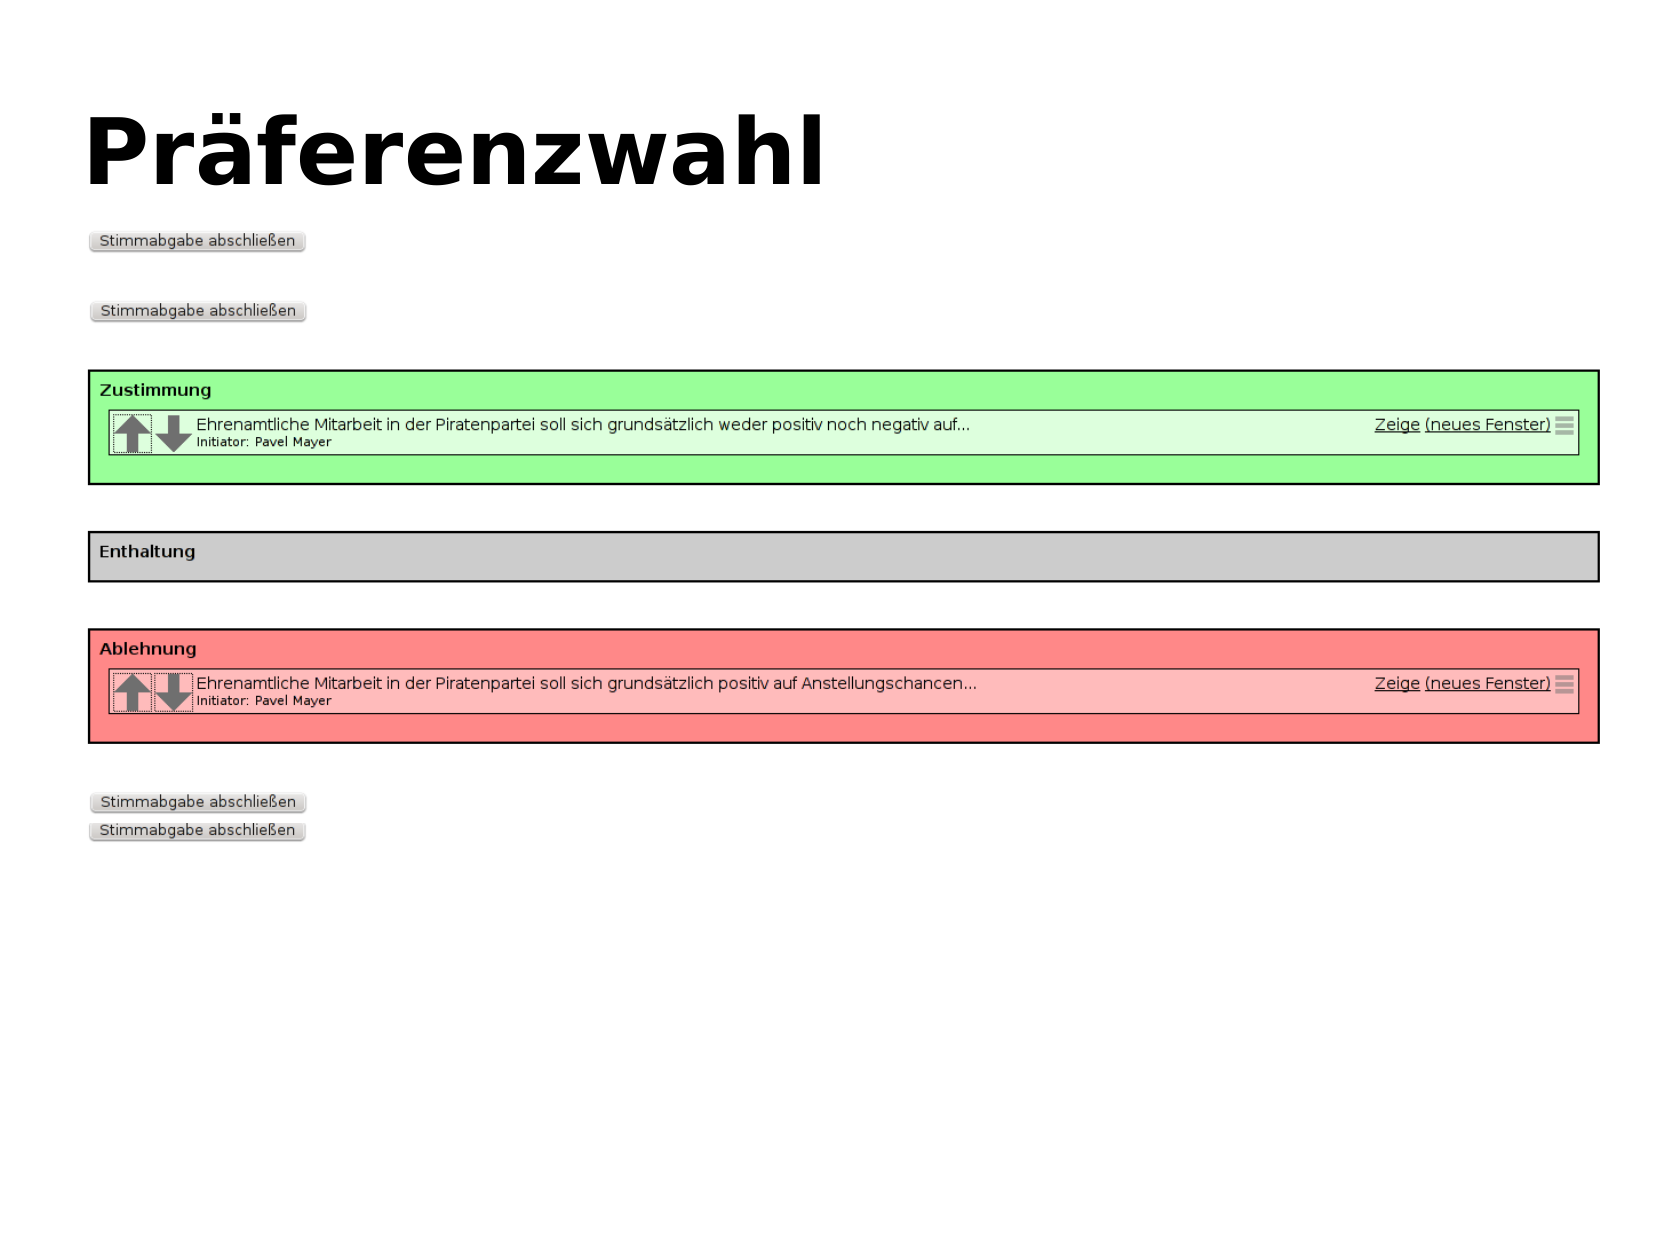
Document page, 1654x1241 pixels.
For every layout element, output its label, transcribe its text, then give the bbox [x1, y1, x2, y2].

title Präferenzwahl [82, 49, 1571, 224]
picture [72, 224, 1608, 850]
